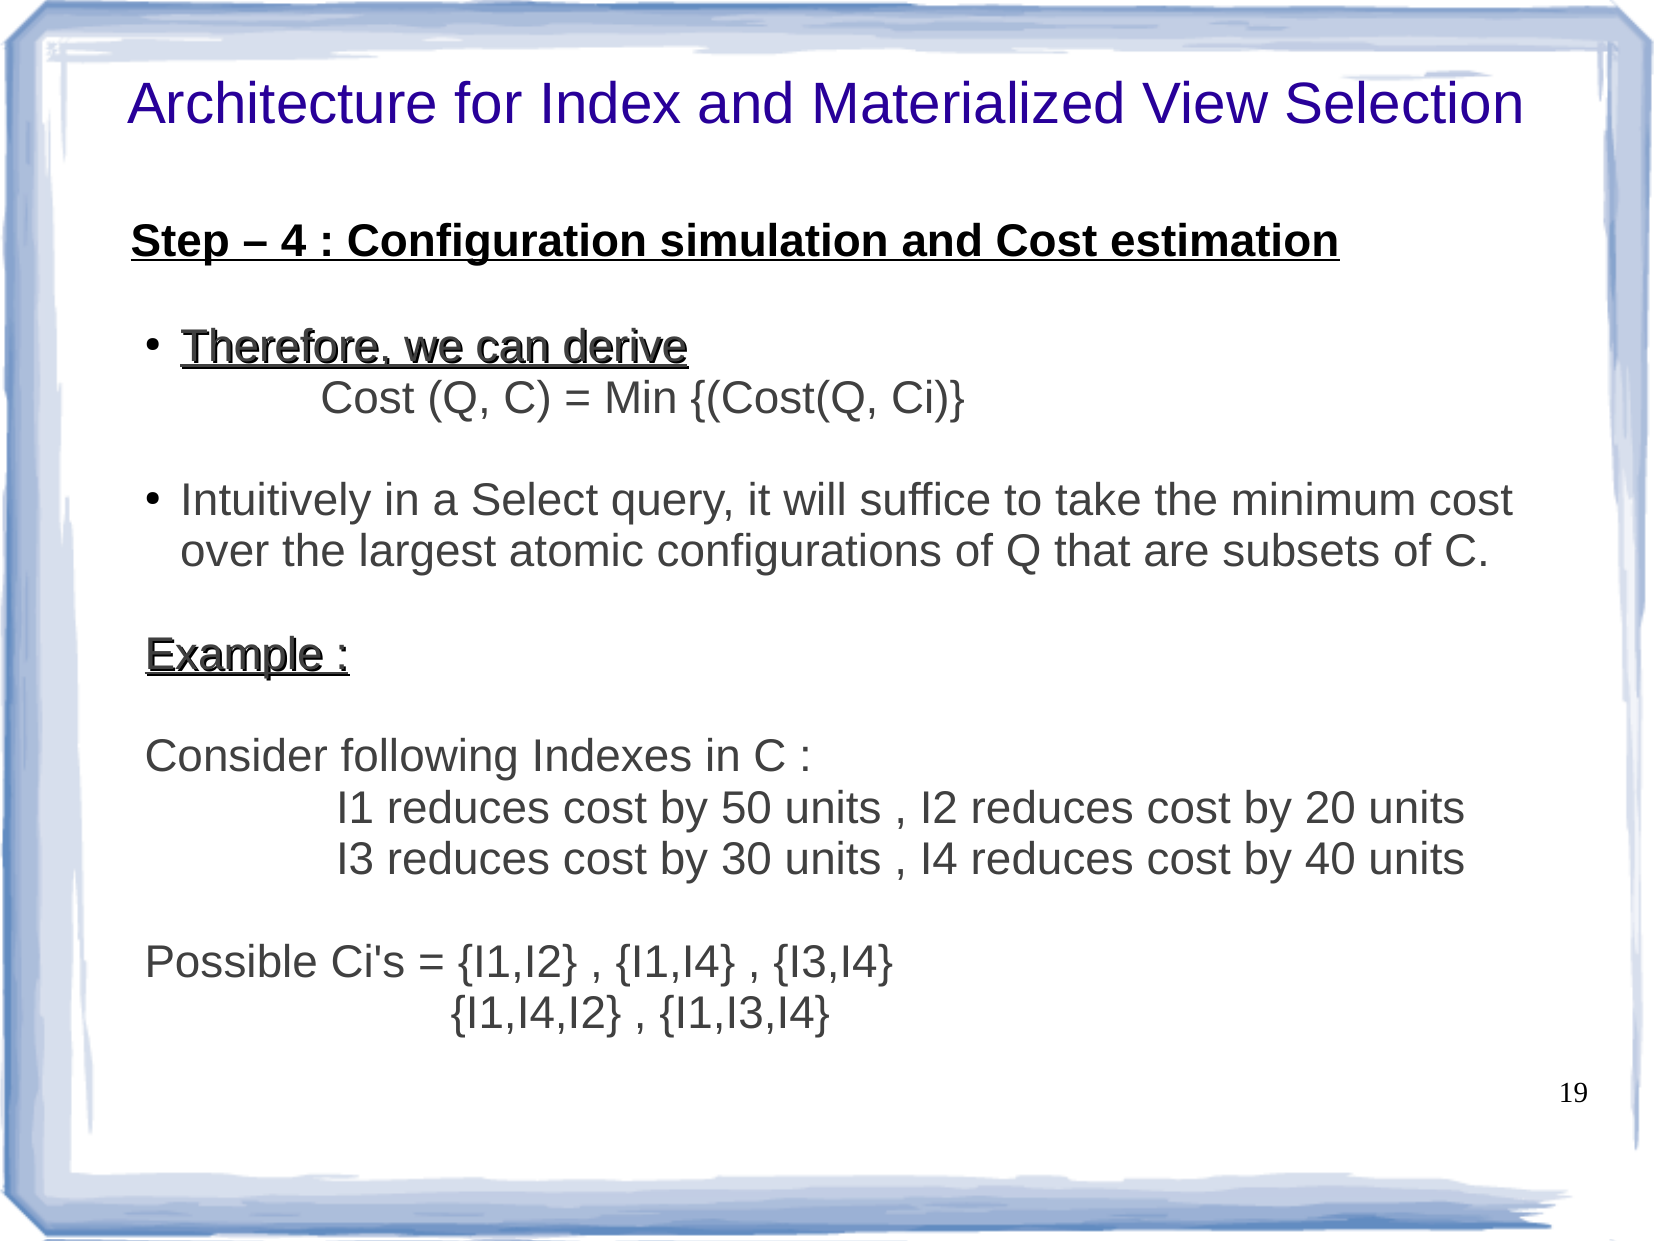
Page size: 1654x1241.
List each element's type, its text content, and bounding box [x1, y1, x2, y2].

title Architecture for Index and Materialized View Selection [82, 0, 1571, 208]
picture [0, 0, 1654, 1241]
text_box Therefore, we can derive Cost (Q, C) = Min {(Cost(Q, Ci)} Intuitively in a Select query, it will suffice to take the minimum cost over the largest atomic configurations of Q that are subsets of C. Example : Consider following Indexes in C : I1 reduces cost by 50 units , I2 reduces cost by 20 units I3 reduces cost by 30 units , I4 reduces cost by 40 units Possible Ci's = {I1,I2} , {I1,I4} , {I3,I4} {I1,I4,I2} , {I1,I3,I4} [129, 312, 1560, 1046]
text_box Step – 4 : Configuration simulation and Cost estimation [115, 207, 1356, 367]
